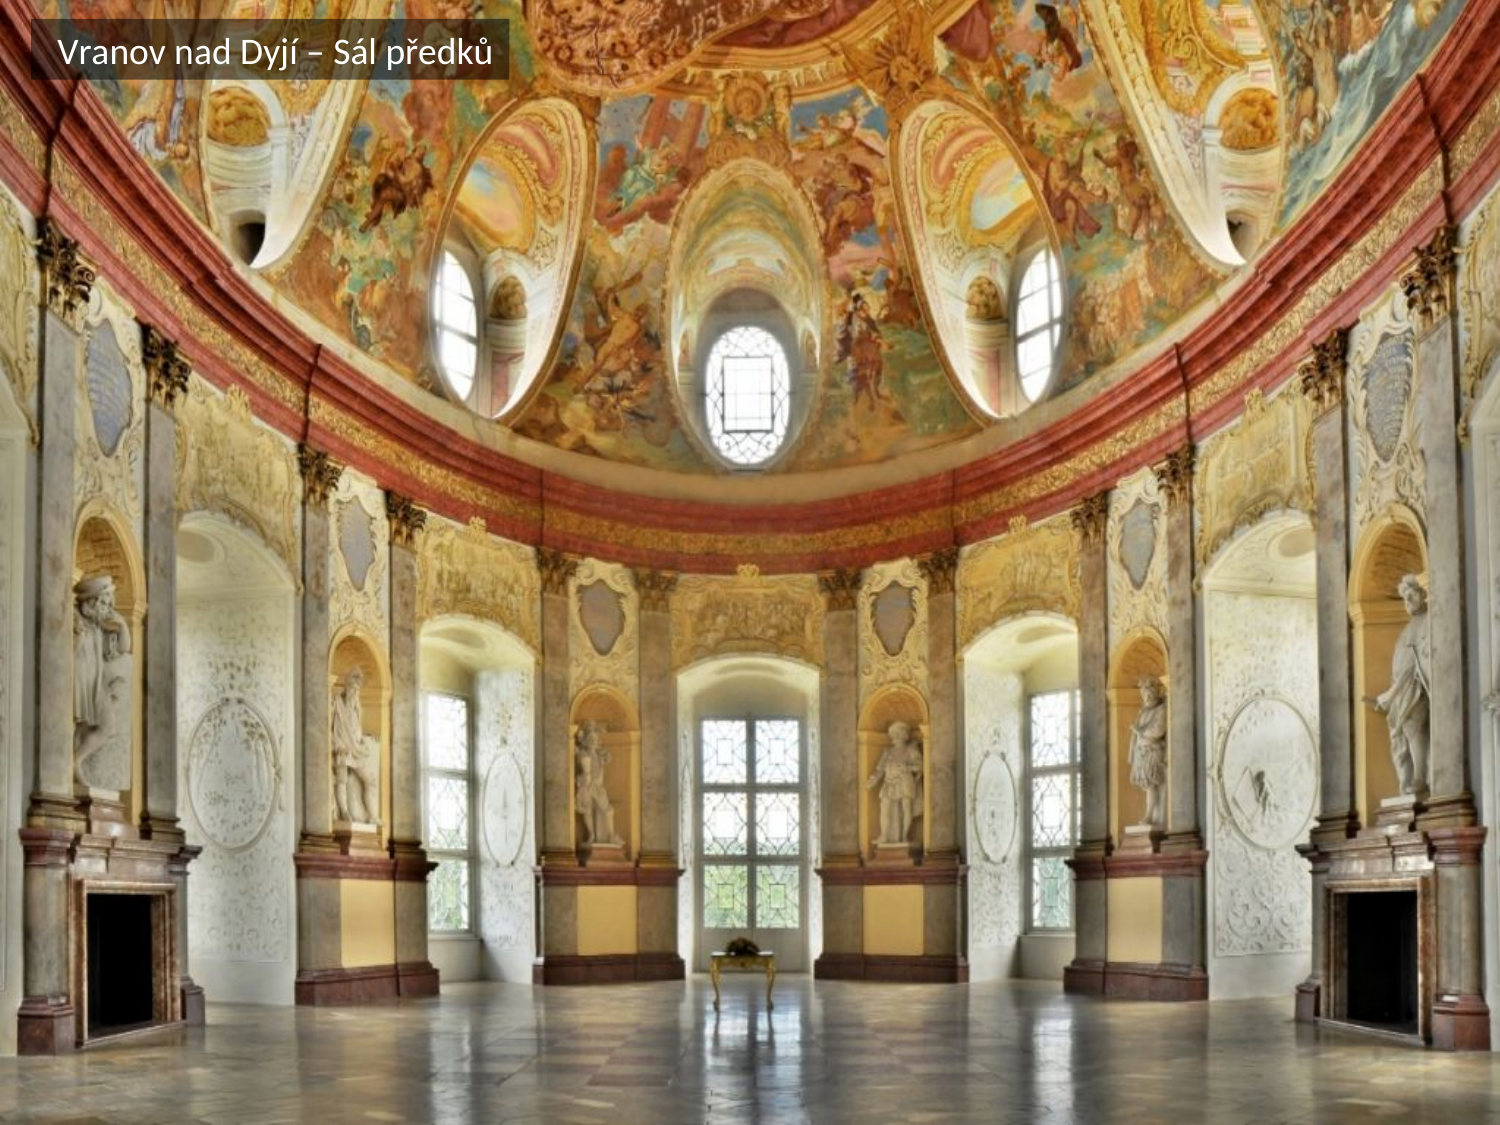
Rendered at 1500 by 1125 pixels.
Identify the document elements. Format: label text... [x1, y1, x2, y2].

text_box [31, 18, 42, 80]
picture [0, 0, 1500, 1125]
text_box Vranov nad Dyjí – Sál předků [42, 18, 509, 80]
